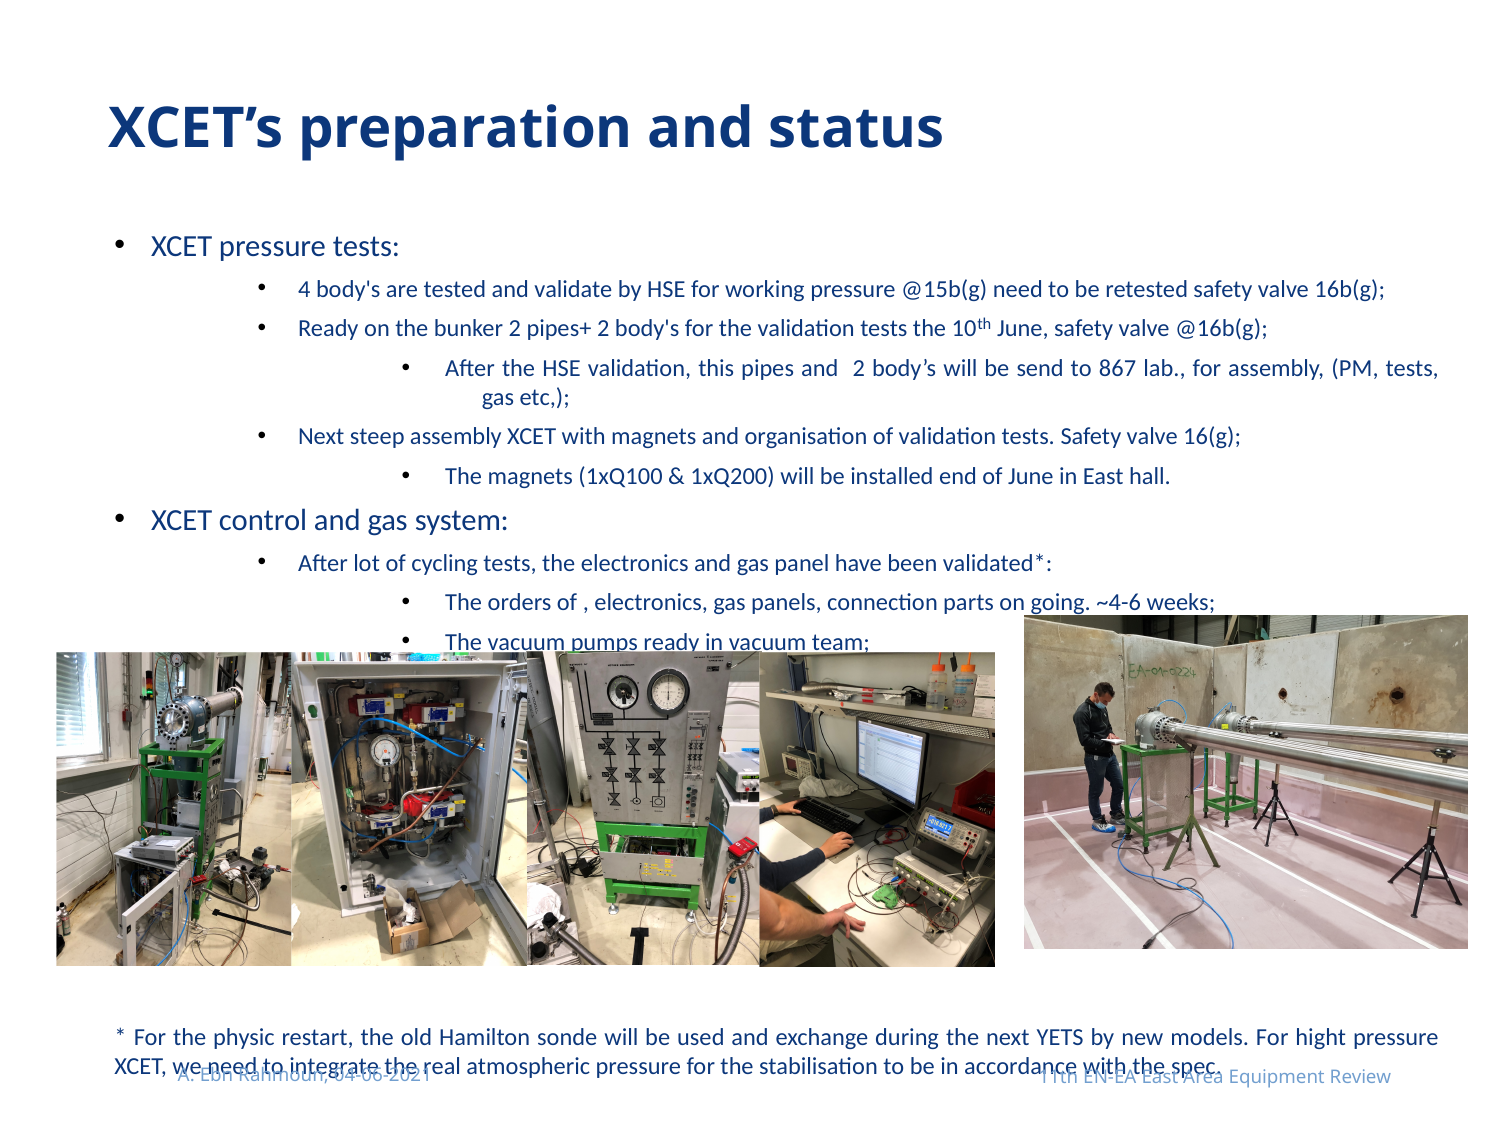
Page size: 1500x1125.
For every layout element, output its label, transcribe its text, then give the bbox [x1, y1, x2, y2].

picture [56, 651, 995, 967]
text_box 11th EN-EA East Area Equipment Review [961, 1045, 1468, 1106]
text_box A. Ebn Rahmoun, 04-06-2021 [162, 1044, 501, 1105]
picture [1024, 615, 1468, 949]
title XCET’s preparation and status [103, 59, 1397, 198]
list XCET pressure tests: 4 body's are tested and validate by HSE for working pressure @15b(g) need to be retested safety valve 16b(g); Ready on the bunker 2 pipes+ 2 body's for the validation tests the 10th June, safety valve @16b(g); After the HSE validation, this pipes and 2 body’s will be send to 867 lab., for assembly, (PM, tests, gas etc,); Next steep assembly XCET with magnets and organisation of validation tests. Safety valve 16(g); The magnets (1xQ100 & 1xQ200) will be installed end of June in East hall. XCET control and gas system: After lot of cycling tests, the electronics and gas panel have been validated*: The orders of , electronics, gas panels, connection parts on going. ~4-6 weeks; The vacuum pumps ready in vacuum team; * For the physic restart, the old Hamilton sonde will be used and exchange during the next YETS by new models. For hight pressure XCET, we need to integrate the real atmospheric pressure for the stabilisation to be in accordance with the spec. [103, 220, 1451, 1086]
